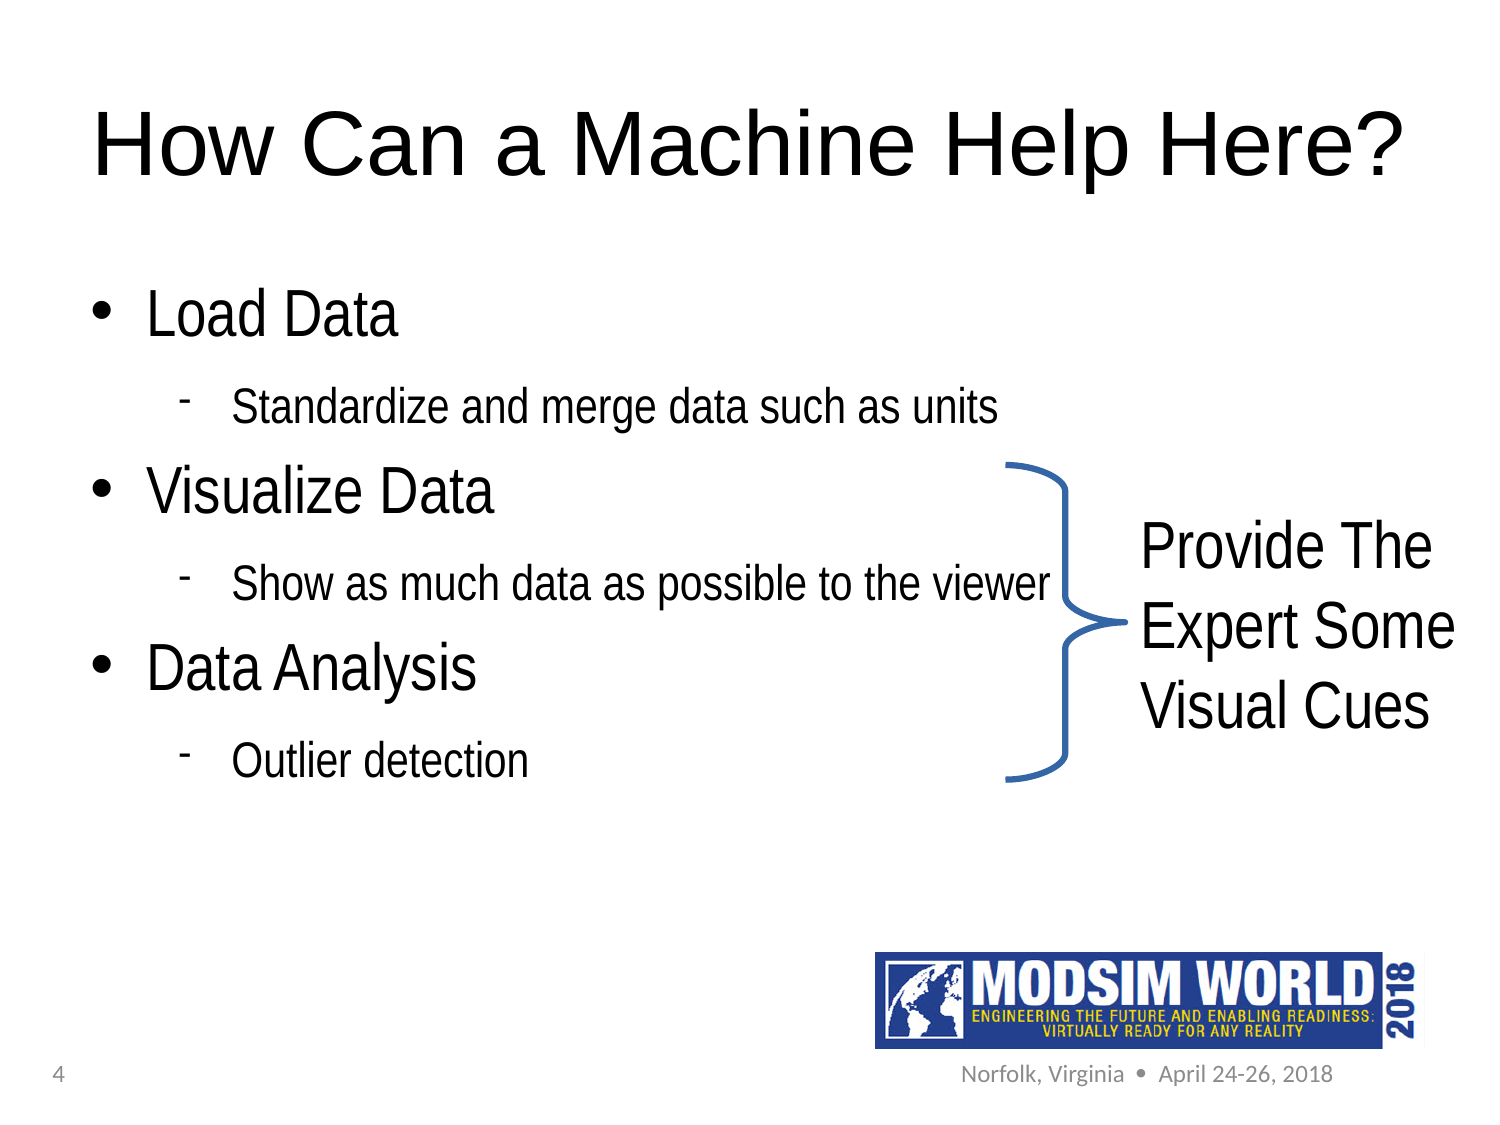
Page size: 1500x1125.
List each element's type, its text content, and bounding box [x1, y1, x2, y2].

text_box Norfolk, Virginia  April 24-26, 2018 [874, 1042, 1427, 1103]
text_box How Can a Machine Help Here? [74, 45, 1425, 233]
text_box <number> [37, 1042, 388, 1103]
text_box Load Data Standardize and merge data such as units Visualize Data Show as much data as possible to the viewer Data Analysis Outlier detection [74, 262, 1425, 1005]
picture [875, 1005, 1425, 1042]
text_box Provide The Expert Some Visual Cues [1125, 495, 1486, 780]
